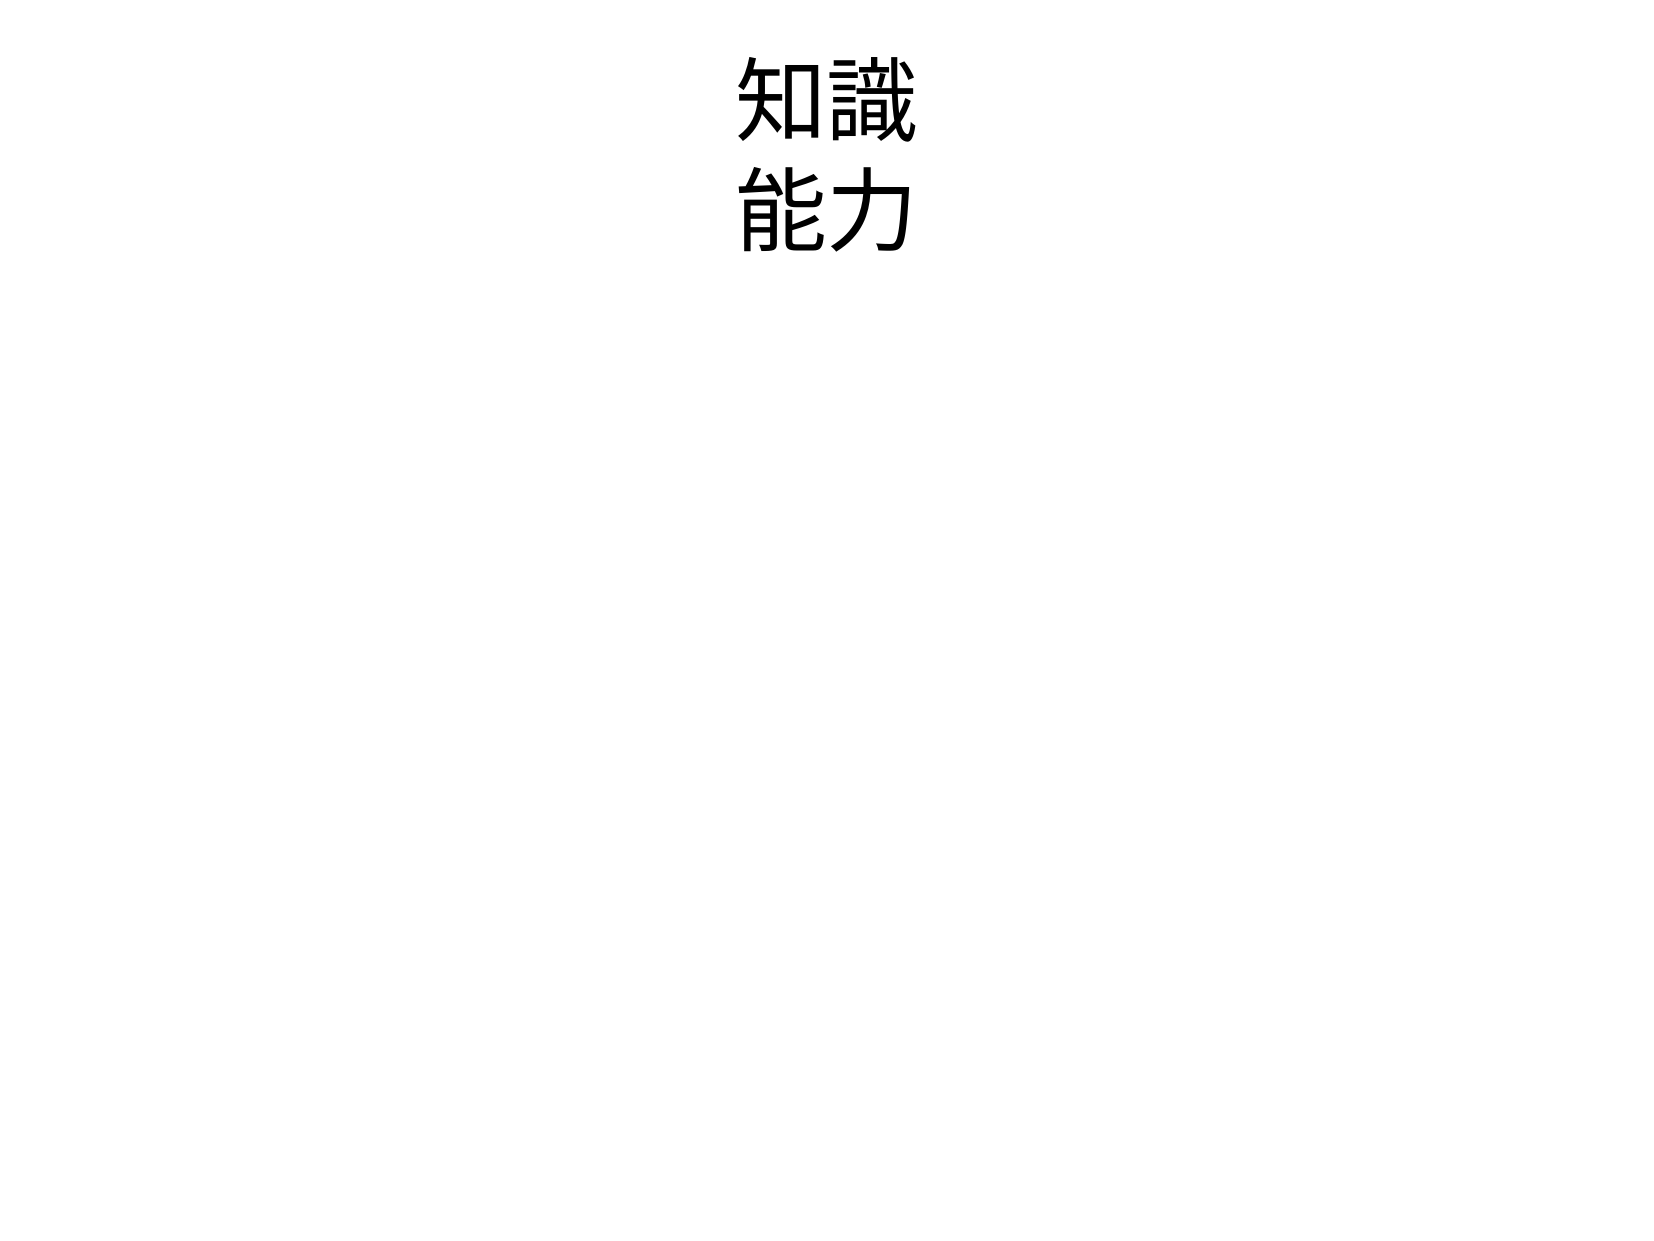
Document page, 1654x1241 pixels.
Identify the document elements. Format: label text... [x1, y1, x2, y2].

title 知識 能力 [82, 35, 1571, 271]
